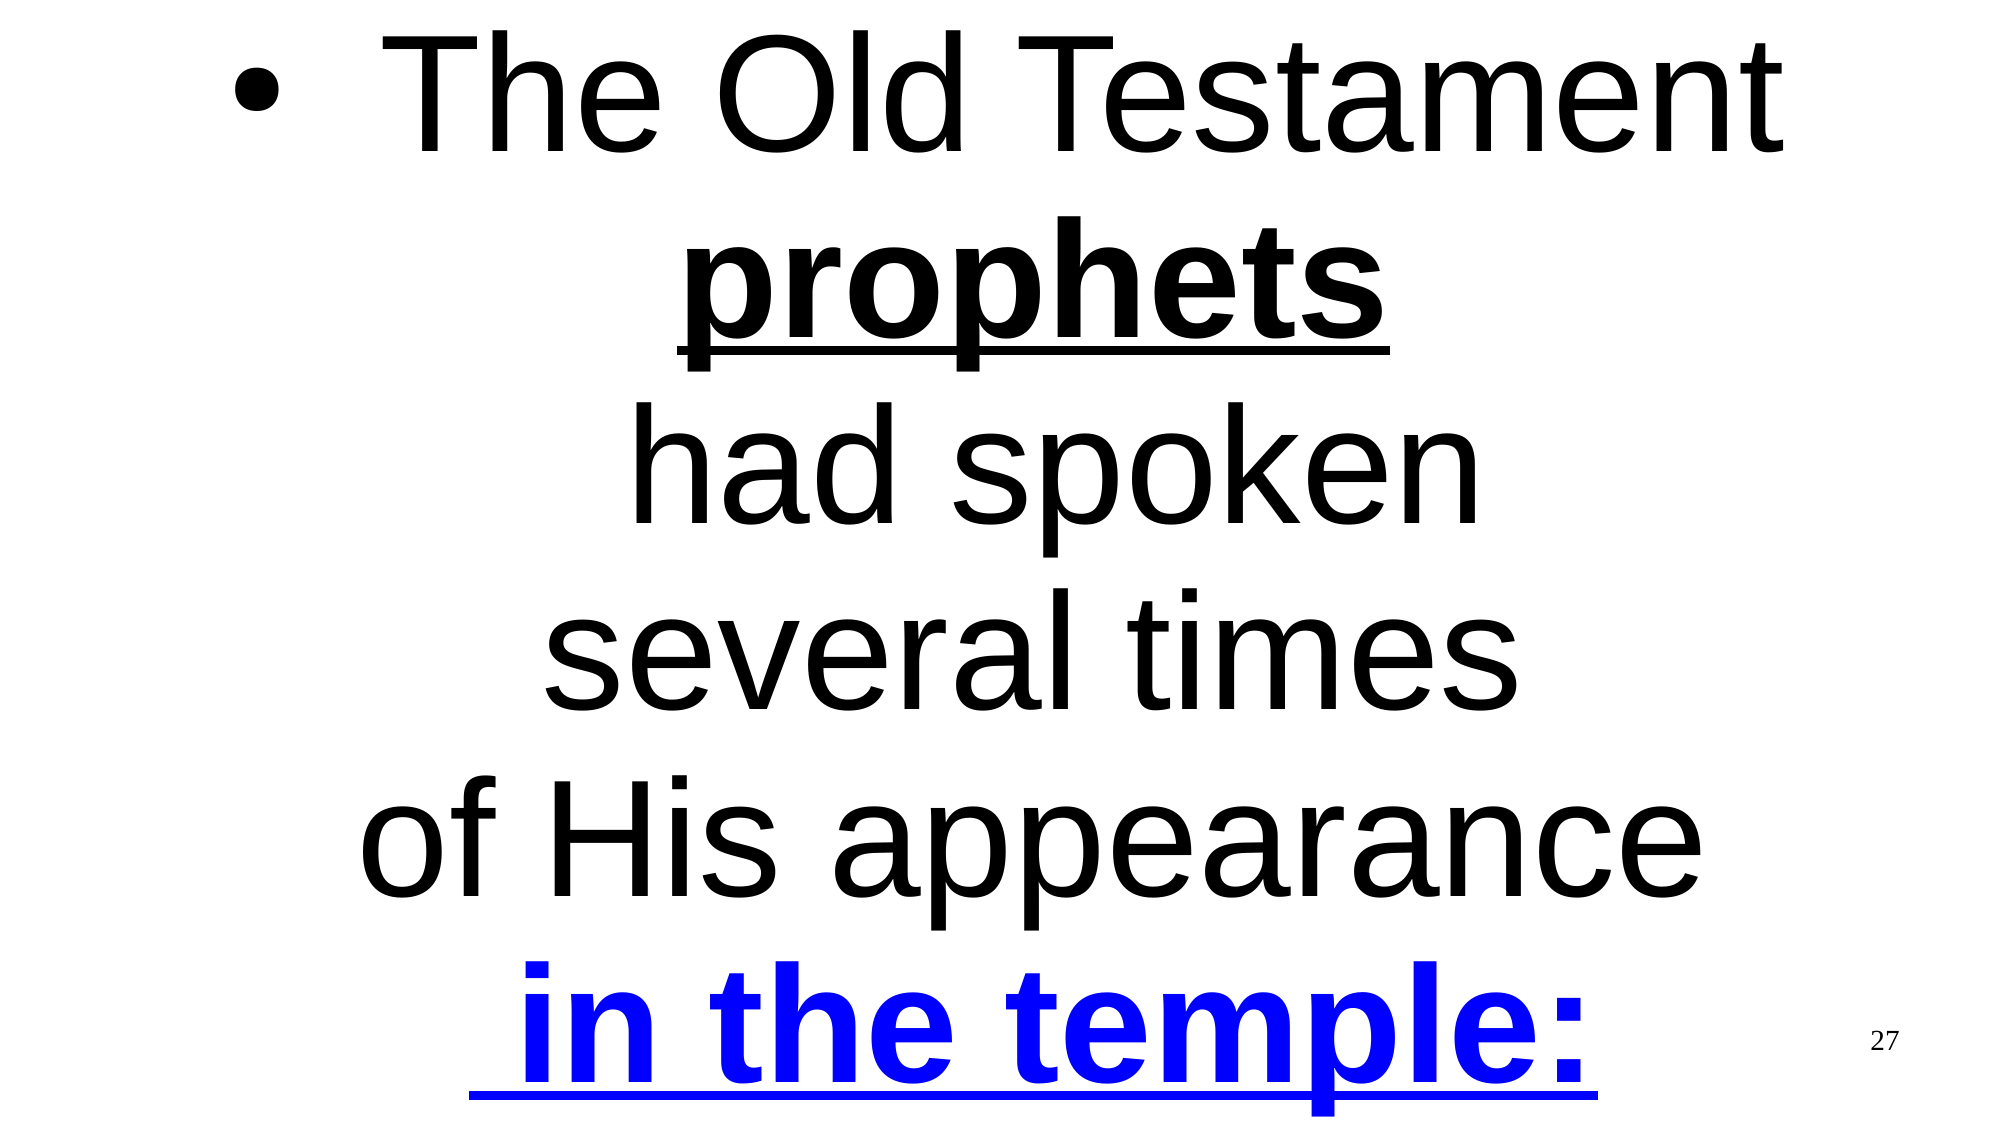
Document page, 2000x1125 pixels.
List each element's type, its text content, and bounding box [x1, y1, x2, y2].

list The Old Testament prophets had spoken several times of His appearance in the temple: [0, 0, 1996, 1123]
